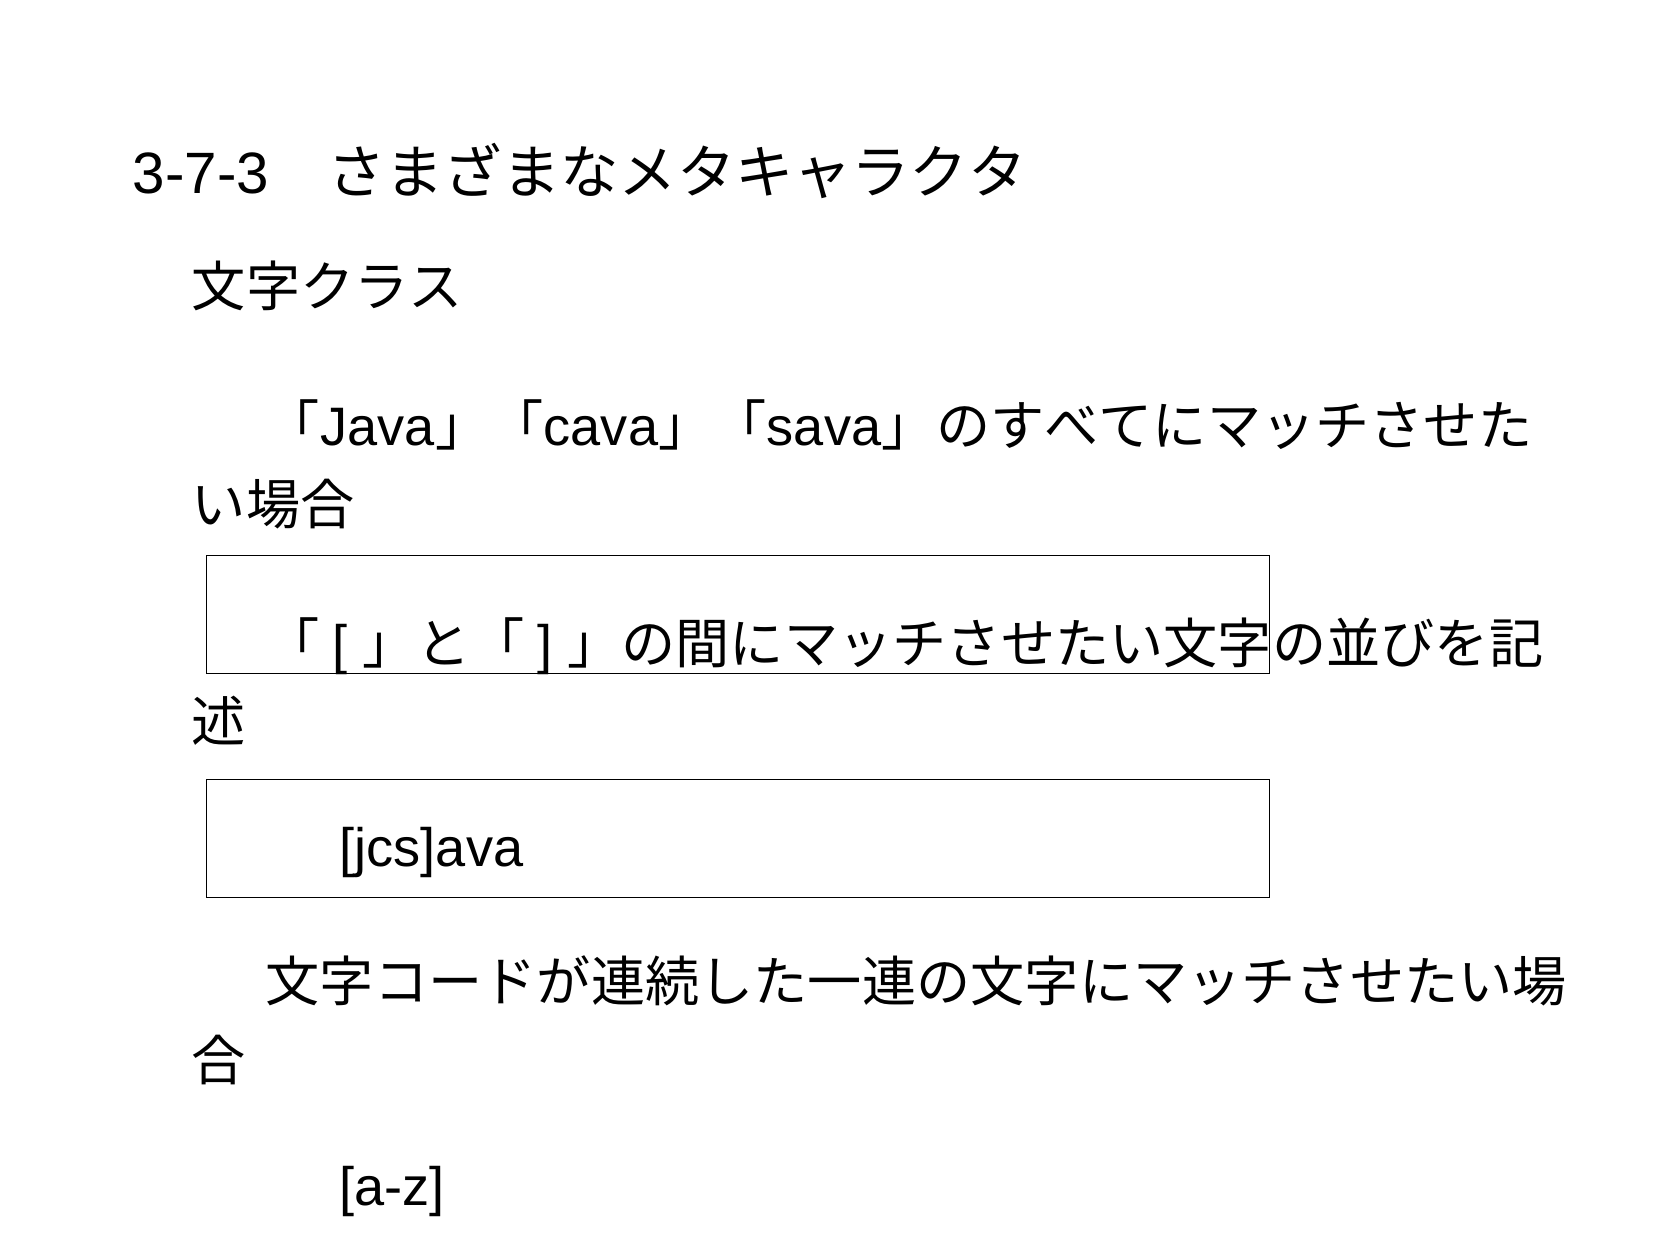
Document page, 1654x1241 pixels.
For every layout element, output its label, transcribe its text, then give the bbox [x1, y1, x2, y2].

text_box 3-7-3 さまざまなメタキャラクタ [118, 118, 1625, 198]
text_box 文字クラス 「Java」「cava」「sava」のすべてにマッチさせたい場合 「 [ 」と「 ] 」の間にマッチさせたい文字の並びを記述 [jcs]ava 文字コードが連続した一連の文字にマッチさせたい場合 [a-z] 他の例 [a-zA-z] : アルファベットすべて [a-zA-z0-9_] : 英数字と「_」（\wと同じ） [^a-zA-z0-9_] : 英数字と「_」以外（\Wと同じ） [177, 236, 1595, 1164]
